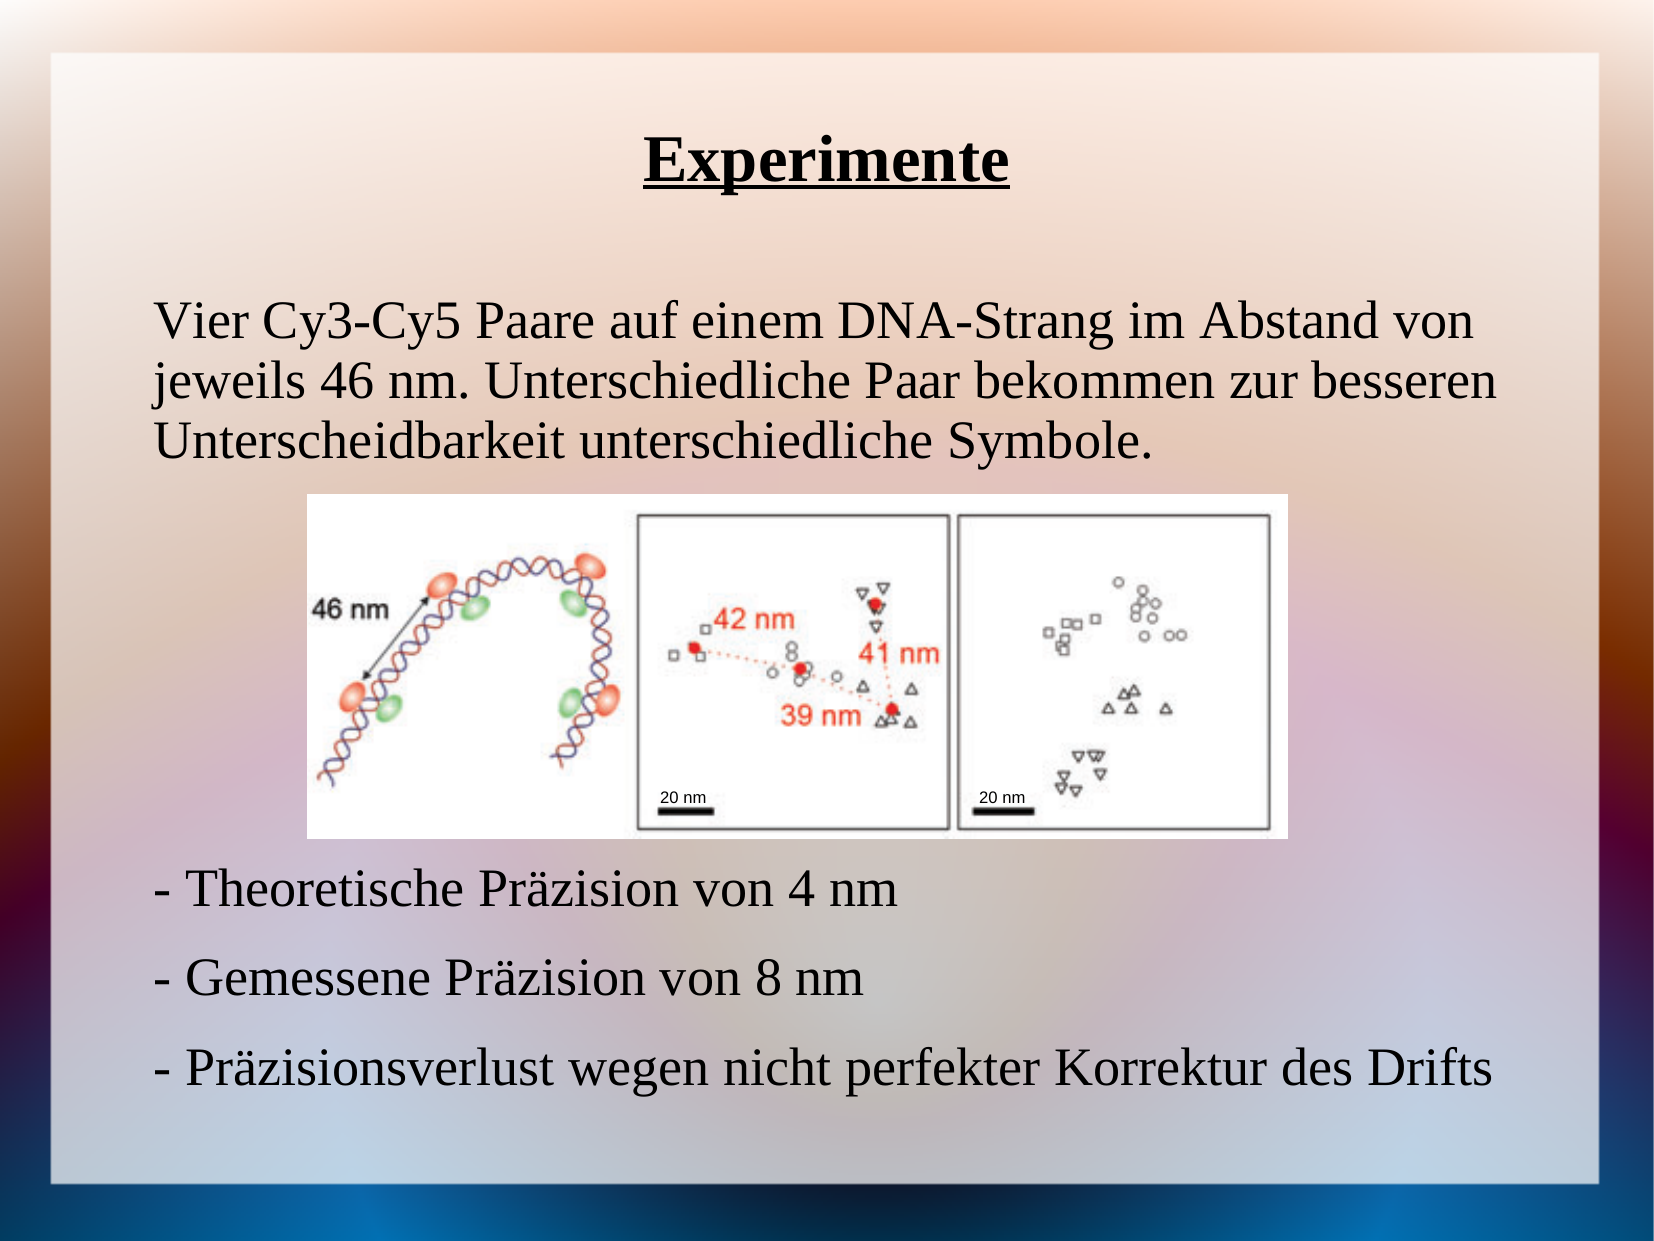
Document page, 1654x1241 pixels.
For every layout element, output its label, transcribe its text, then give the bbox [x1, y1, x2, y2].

list Vier Cy3-Cy5 Paare auf einem DNA-Strang im Abstand von jeweils 46 nm. Unterschiedliche Paar bekommen zur besseren Unterscheidbarkeit unterschiedliche Symbole. - Theoretische Präzision von 4 nm - Gemessene Präzision von 8 nm - Präzisionsverlust wegen nicht perfekter Korrektur des Drifts [82, 290, 1571, 1107]
picture [0, 0, 1654, 1241]
title Experimente [82, 55, 1571, 263]
text_box 20 nm [964, 781, 1063, 815]
text_box 20 nm [645, 781, 745, 815]
